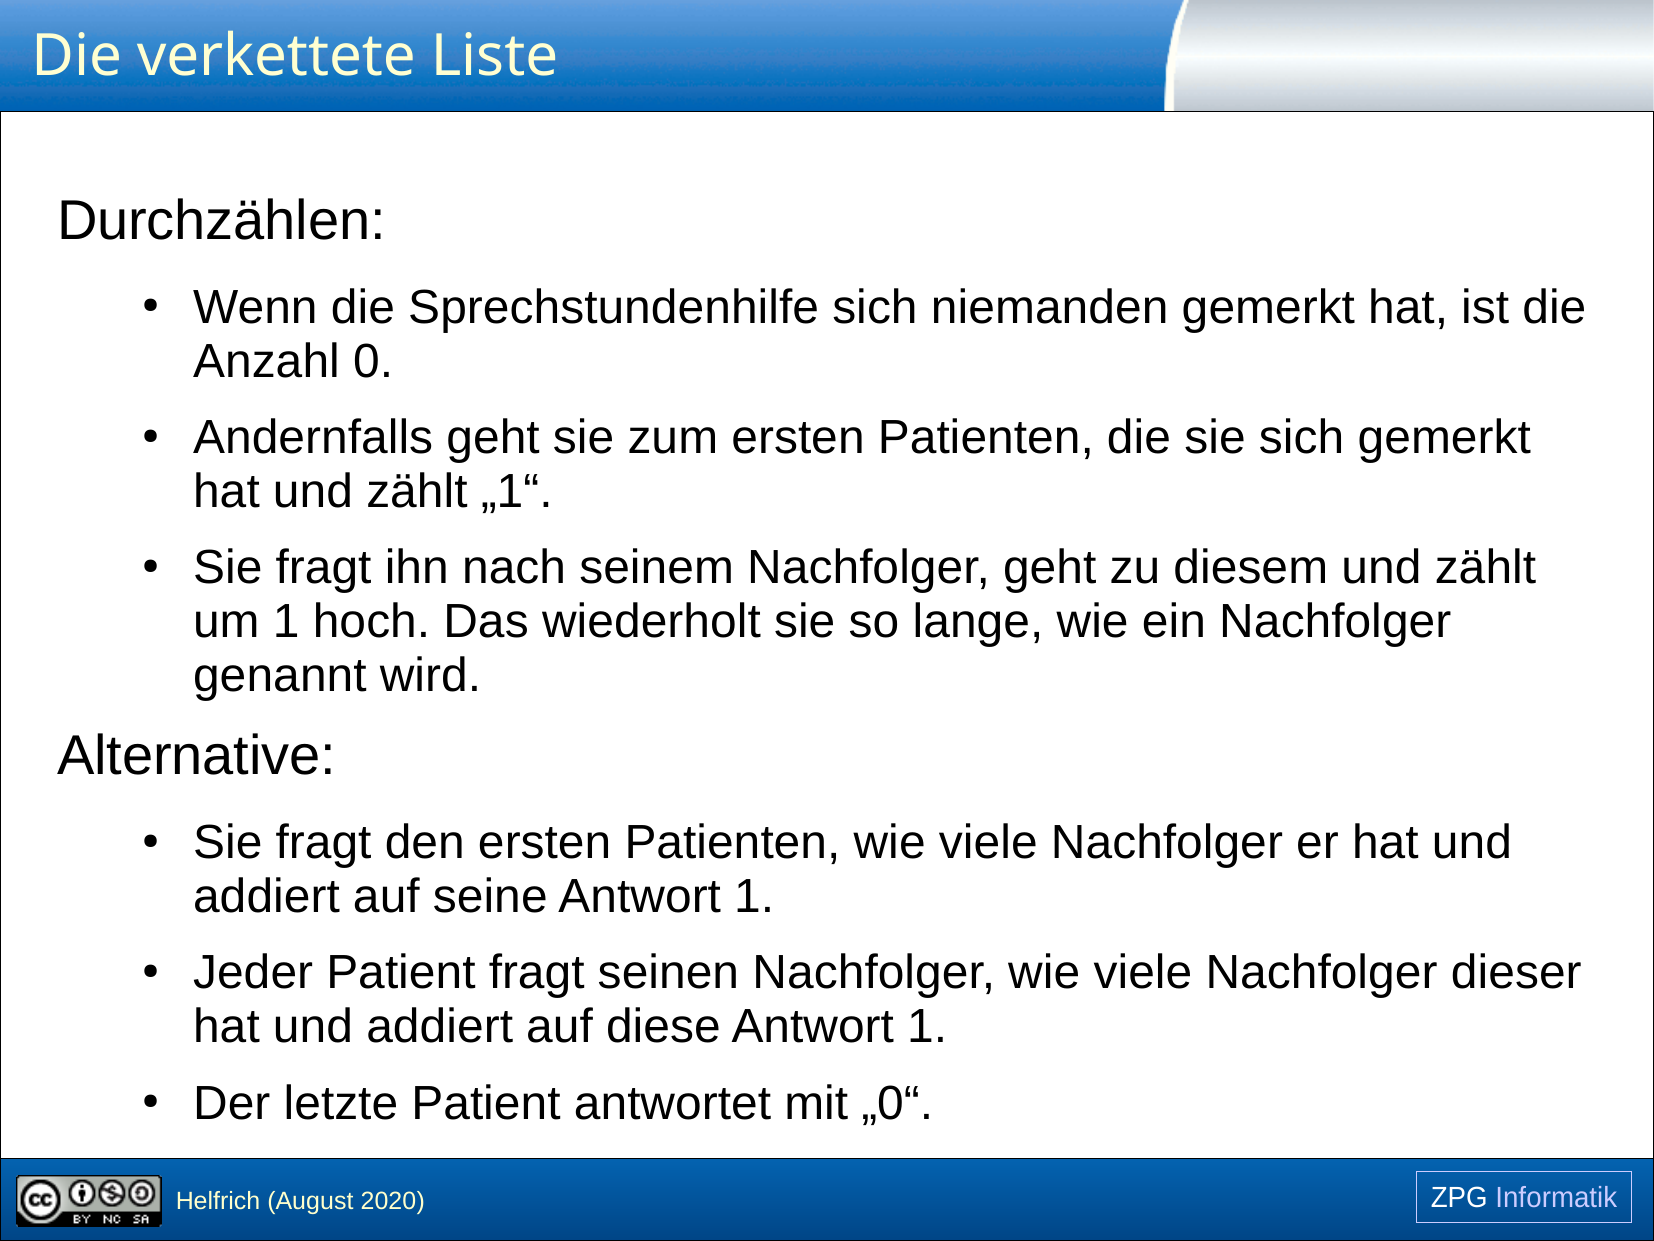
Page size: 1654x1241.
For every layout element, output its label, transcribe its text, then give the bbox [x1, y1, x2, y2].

title Die verkettete Liste [31, 14, 1151, 92]
picture [0, 0, 1654, 111]
list Durchzählen: Wenn die Sprechstundenhilfe sich niemanden gemerkt hat, ist die Anzahl 0. Andernfalls geht sie zum ersten Patienten, die sie sich gemerkt hat und zählt „1“. Sie fragt ihn nach seinem Nachfolger, geht zu diesem und zählt um 1 hoch. Das wiederholt sie so lange, wie ein Nachfolger genannt wird. Alternative: Sie fragt den ersten Patienten, wie viele Nachfolger er hat und addiert auf seine Antwort 1. Jeder Patient fragt seinen Nachfolger, wie viele Nachfolger dieser hat und addiert auf diese Antwort 1. Der letzte Patient antwortet mit „0“. [57, 189, 1605, 1134]
picture [16, 1175, 162, 1227]
